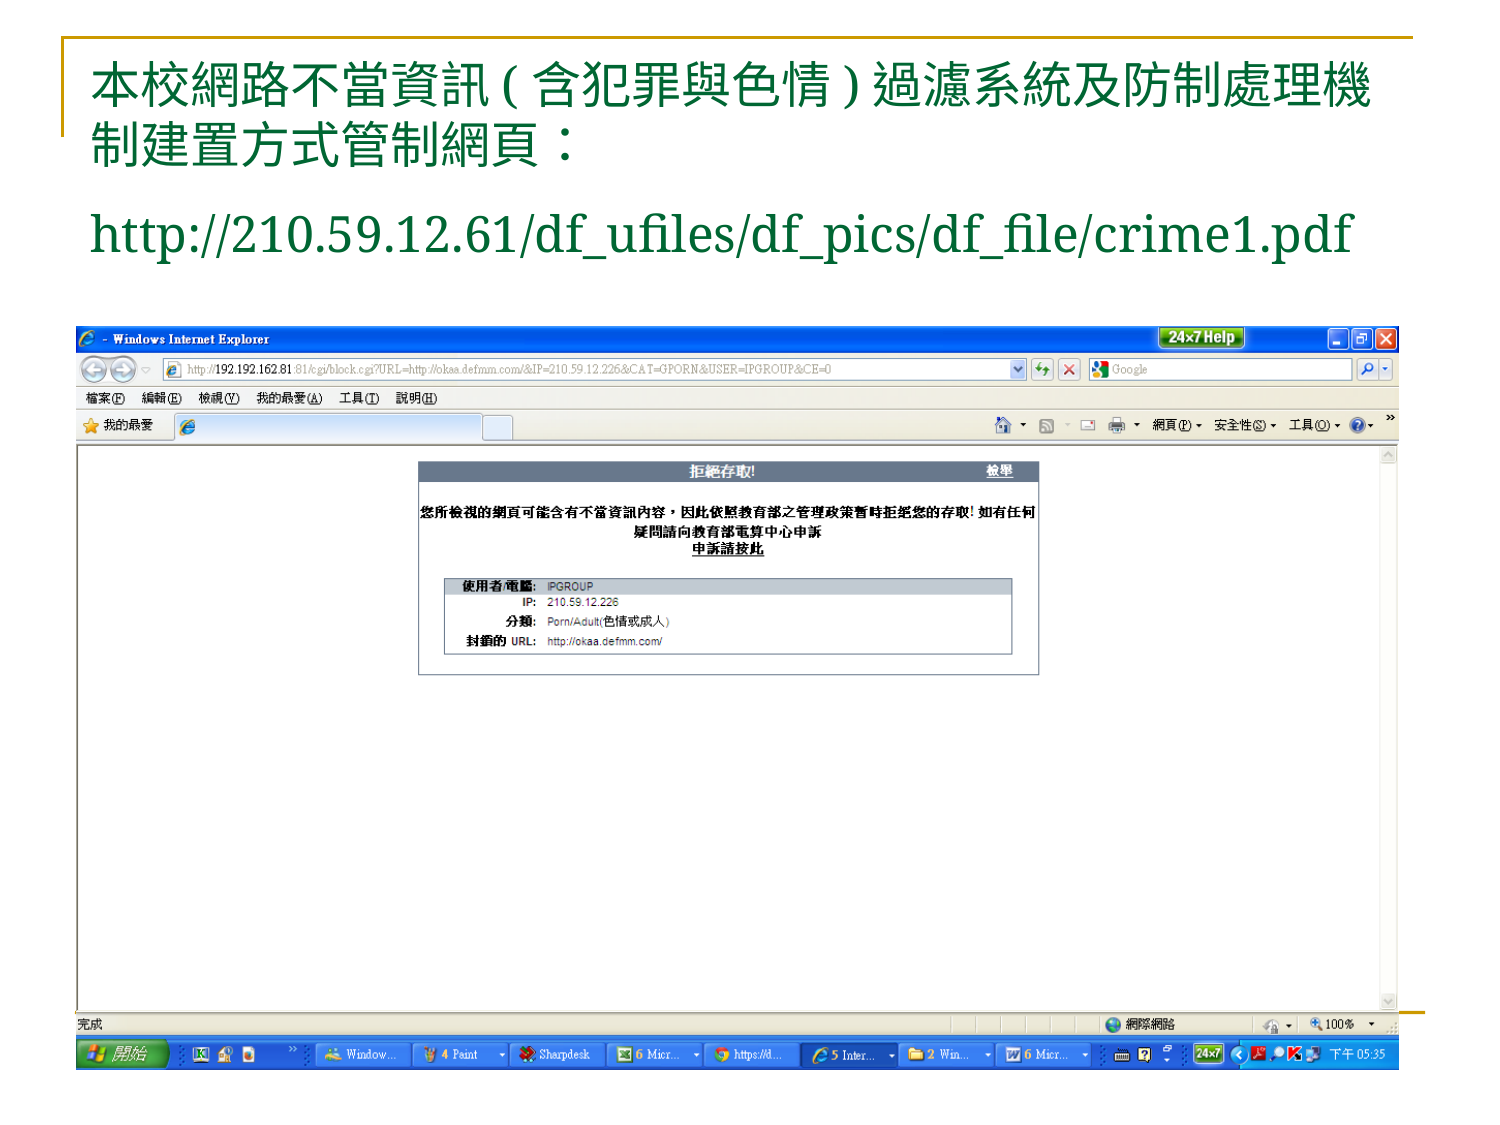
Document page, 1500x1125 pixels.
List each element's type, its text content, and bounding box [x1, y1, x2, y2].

title 本校網路不當資訊(含犯罪與色情)過濾系統及防制處理機制建置方式管制網頁：http://210.59.12.61/df_ufiles/df_pics/df_file/crime1.pdf [75, 45, 1426, 233]
picture [76, 326, 1399, 1070]
